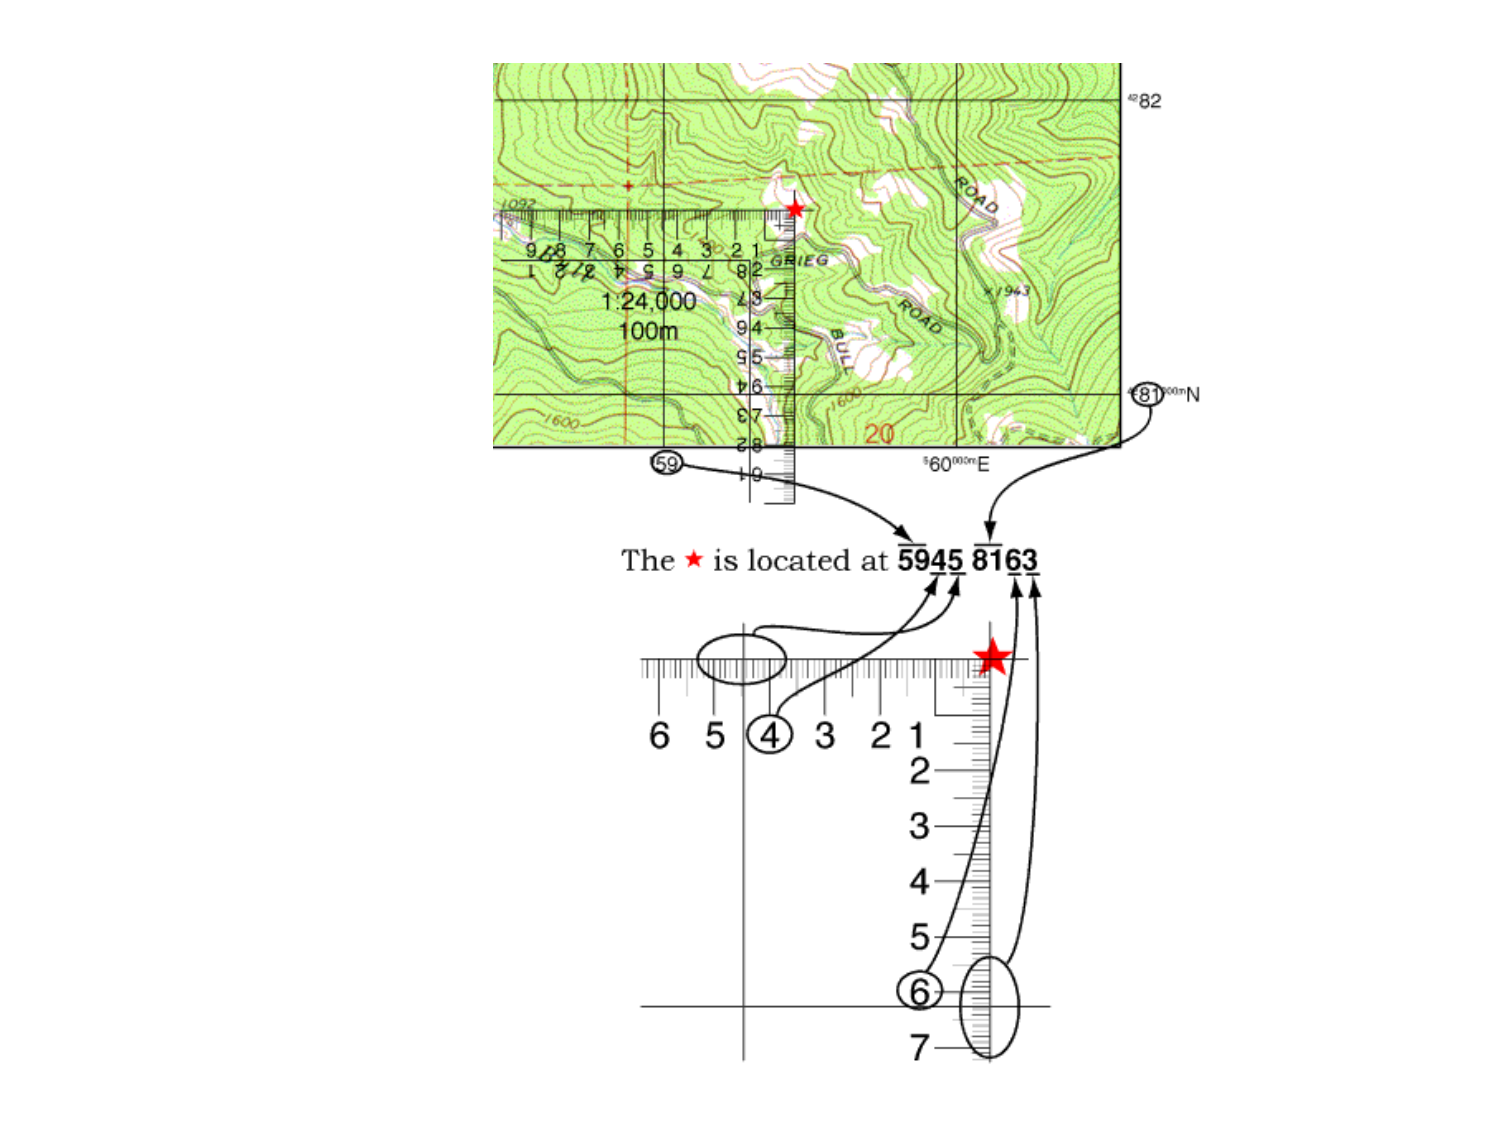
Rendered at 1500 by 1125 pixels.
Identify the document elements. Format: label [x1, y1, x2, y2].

picture [0, 63, 1500, 1069]
